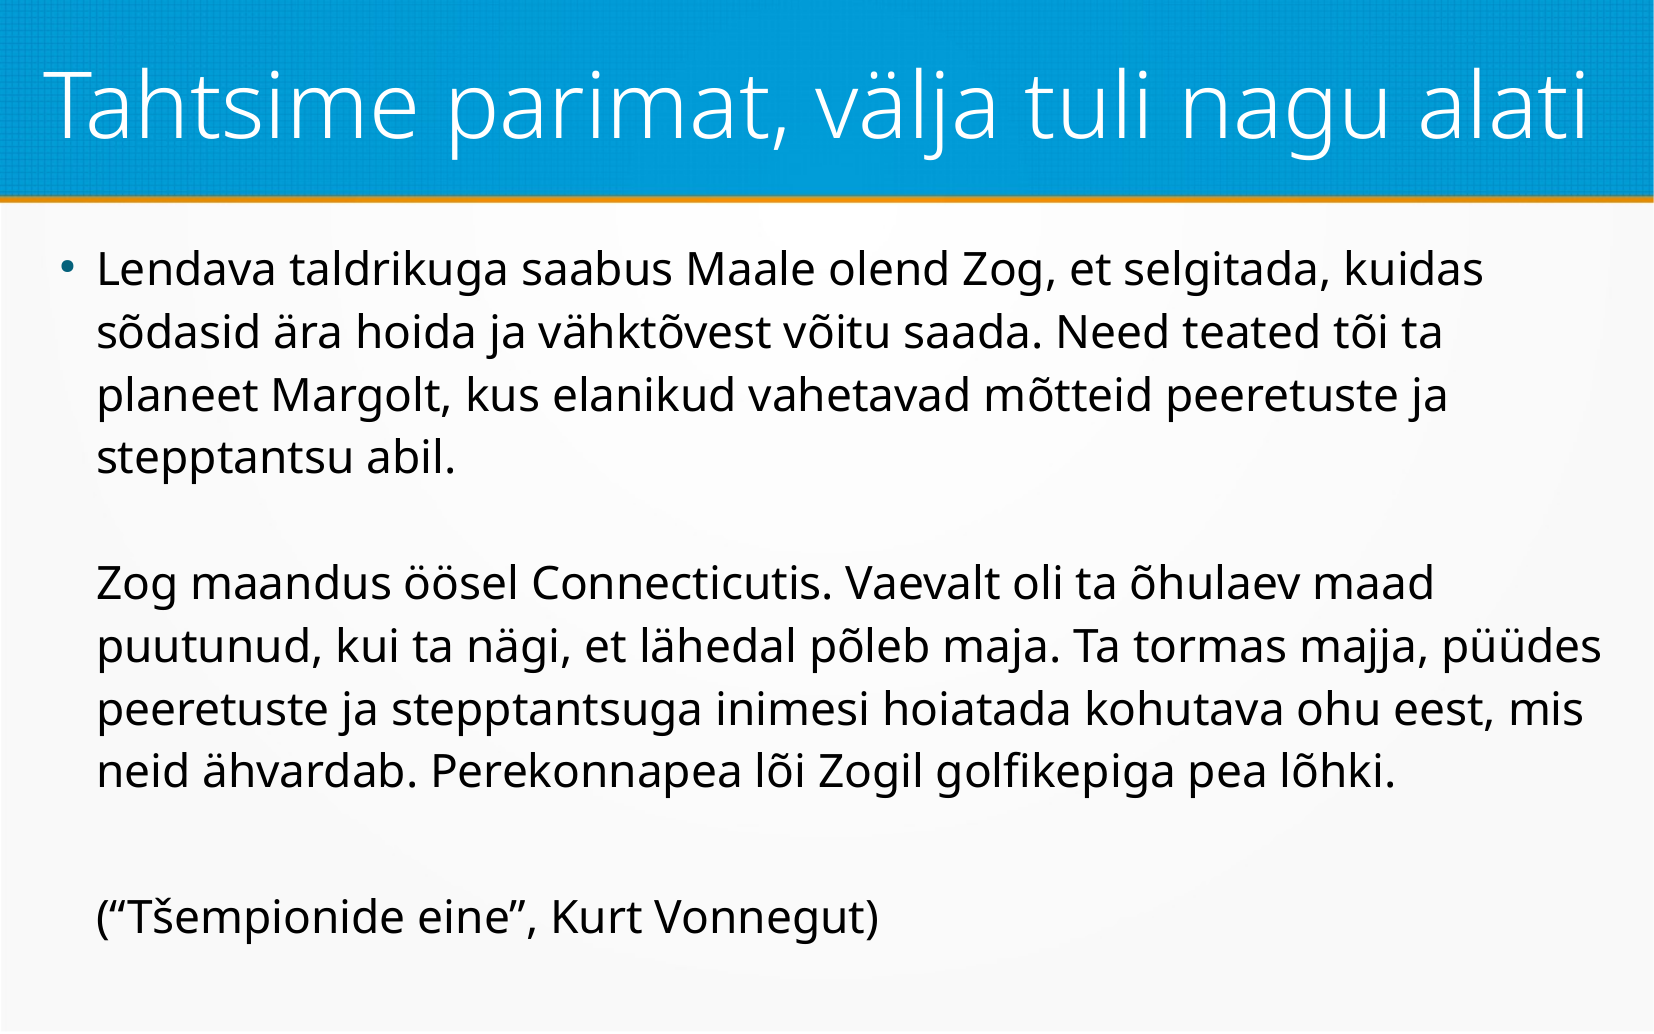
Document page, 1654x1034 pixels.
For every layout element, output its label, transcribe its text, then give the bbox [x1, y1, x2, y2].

list Lendava taldrikuga saabus Maale olend Zog, et selgitada, kuidas sõdasid ära hoida ja vähktõvest võitu saada. Need teated tõi ta planeet Margolt, kus elanikud vahetavad mõtteid peeretuste ja stepptantsu abil. Zog maandus öösel Connecticutis. Vaevalt oli ta õhulaev maad puutunud, kui ta nägi, et lähedal põleb maja. Ta tormas majja, püüdes peeretuste ja stepptantsuga inimesi hoiatada kohutava ohu eest, mis neid ähvardab. Perekonnapea lõi Zogil golfikepiga pea lõhki. (“Tšempionide eine”, Kurt Vonnegut) [47, 236, 1607, 1002]
title Tahtsime parimat, välja tuli nagu alati [43, 0, 1619, 166]
picture [0, 195, 1654, 1034]
